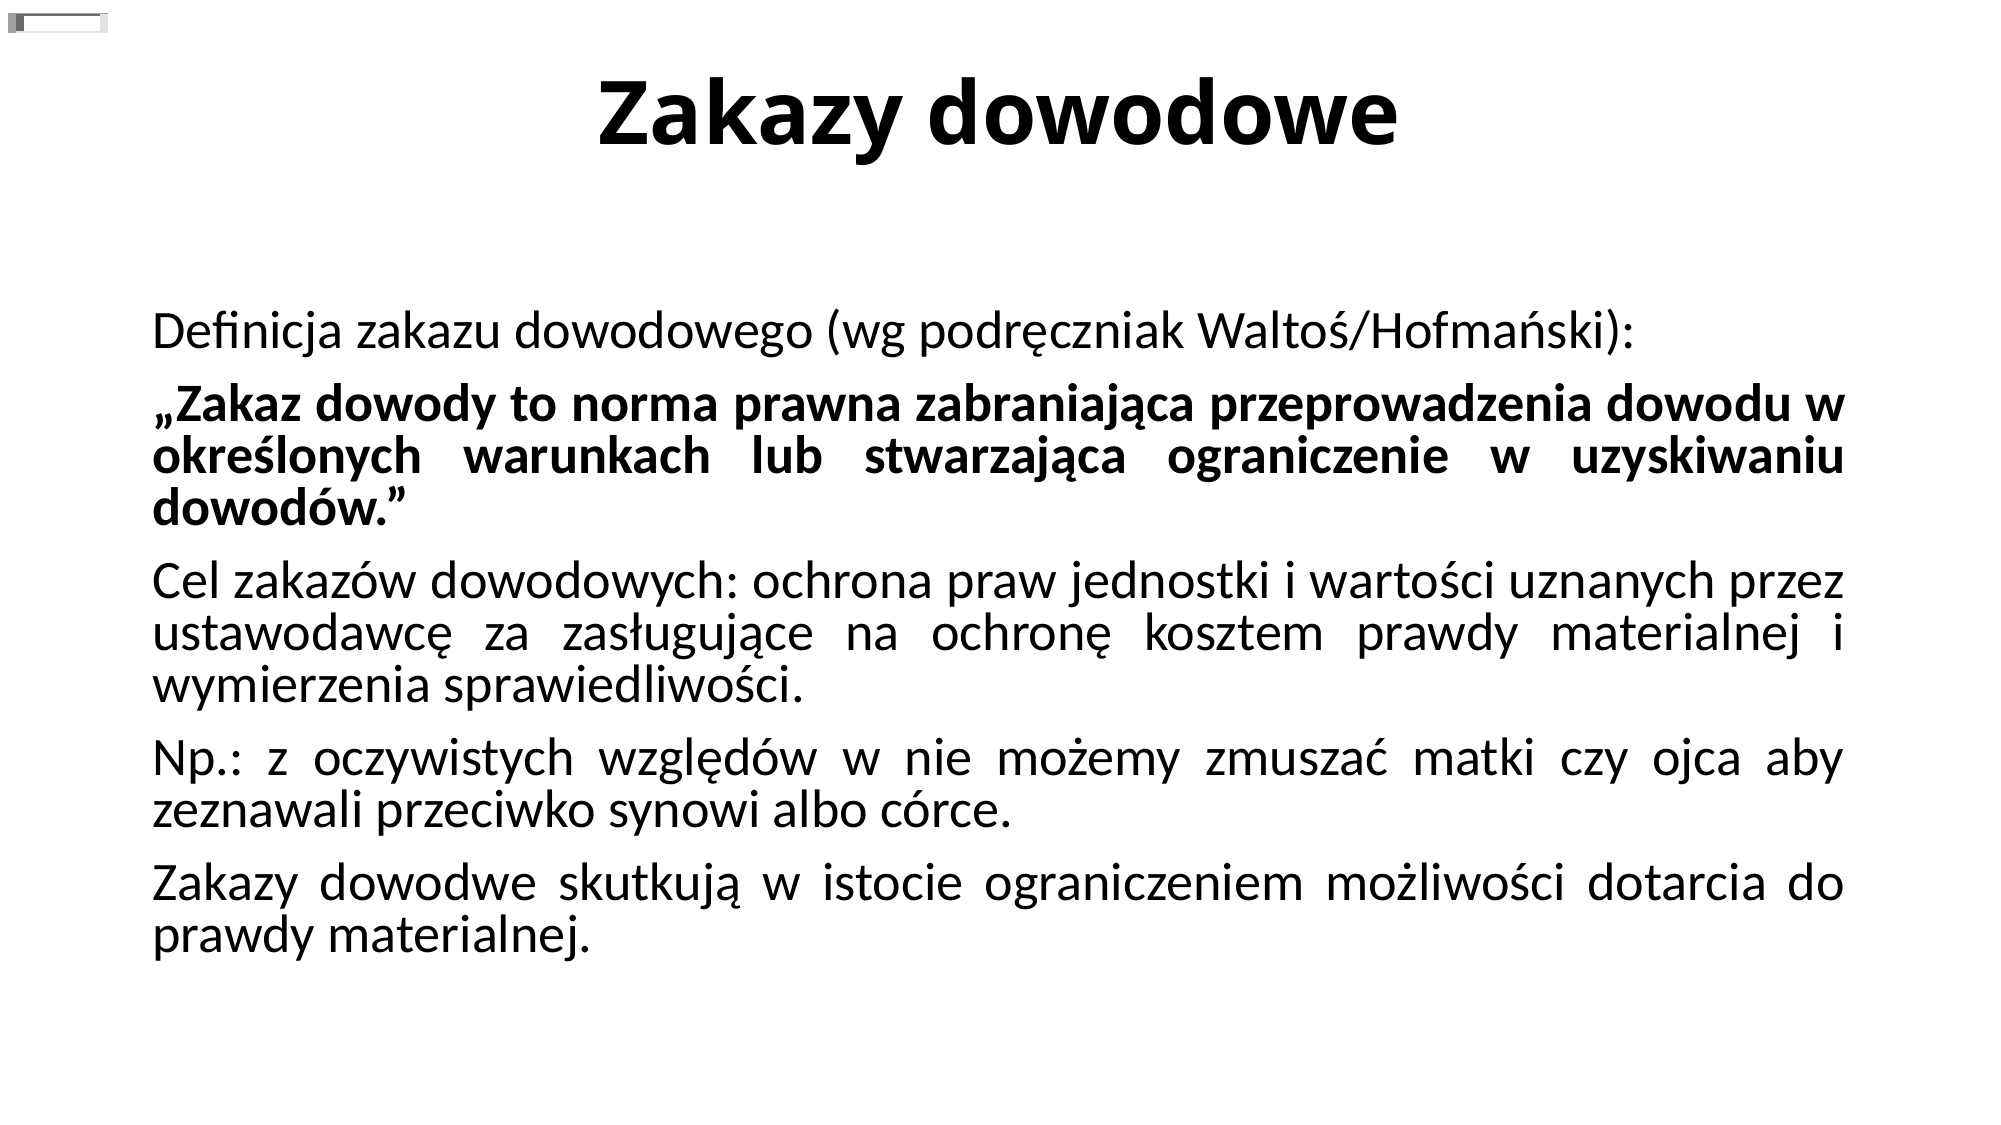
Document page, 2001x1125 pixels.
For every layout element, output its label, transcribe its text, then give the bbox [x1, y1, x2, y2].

picture [0, 0, 226, 51]
list Definicja zakazu dowodowego (wg podręczniak Waltoś/Hofmański): „Zakaz dowody to norma prawna zabraniająca przeprowadzenia dowodu w określonych warunkach lub stwarzająca ograniczenie w uzyskiwaniu dowodów.” Cel zakazów dowodowych: ochrona praw jednostki i wartości uznanych przez ustawodawcę za zasługujące na ochronę kosztem prawdy materialnej i wymierzenia sprawiedliwości. Np.: z oczywistych względów w nie możemy zmuszać matki czy ojca aby zeznawali przeciwko synowi albo córce. Zakazy dowodwe skutkują w istocie ograniczeniem możliwości dotarcia do prawdy materialnej. [137, 299, 1863, 1014]
title Zakazy dowodowe [137, 59, 1863, 278]
